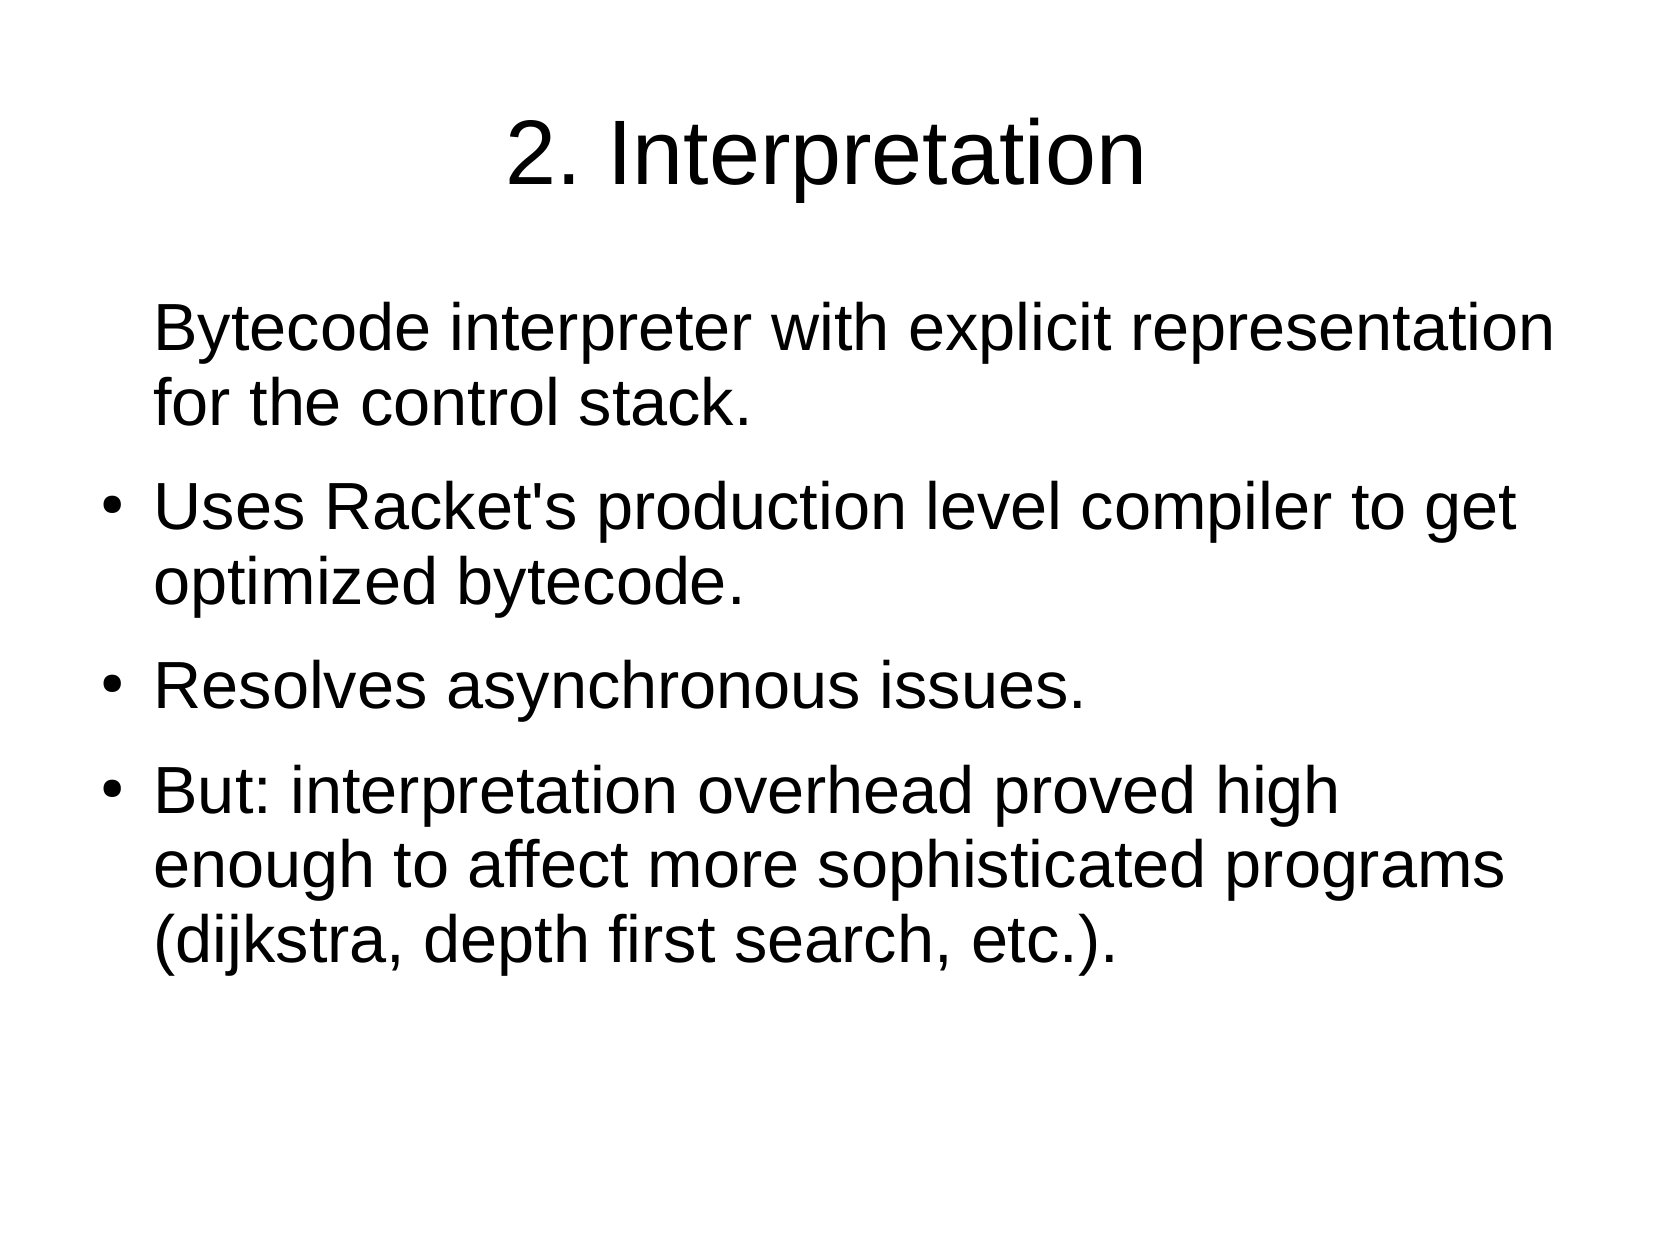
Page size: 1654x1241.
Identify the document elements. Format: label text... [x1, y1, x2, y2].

title 2. Interpretation [82, 56, 1571, 250]
list Bytecode interpreter with explicit representation for the control stack. Uses Racket's production level compiler to get optimized bytecode. Resolves asynchronous issues. But: interpretation overhead proved high enough to affect more sophisticated programs (dijkstra, depth first search, etc.). [82, 290, 1571, 1109]
